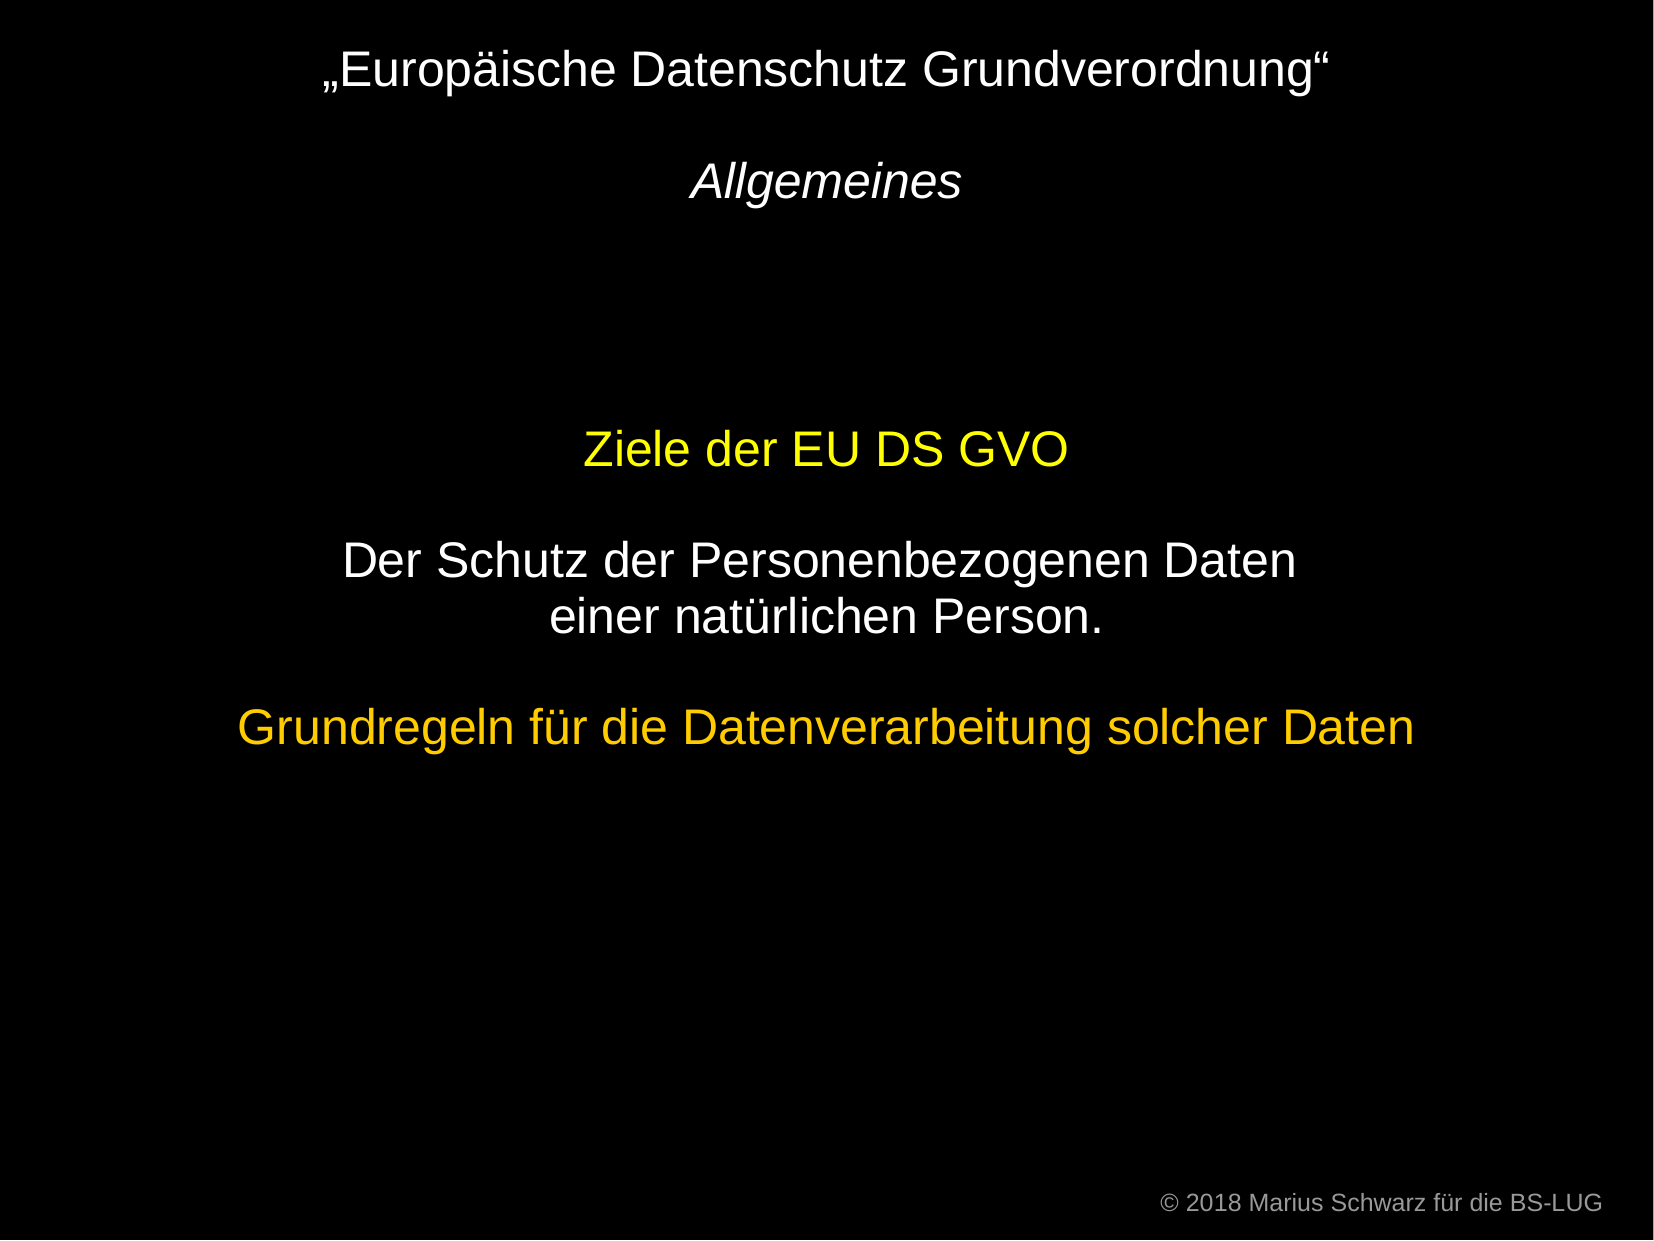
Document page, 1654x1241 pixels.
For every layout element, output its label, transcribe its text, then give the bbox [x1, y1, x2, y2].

text_box © 2018 Marius Schwarz für die BS-LUG [1145, 1181, 1630, 1224]
text_box Ziele der EU DS GVO Der Schutz der Personenbezogenen Daten einer natürlichen Person. Grundregeln für die Datenverarbeitung solcher Daten [82, 290, 1571, 1109]
title „Europäische Datenschutz Grundverordnung“ Allgemeines [82, 41, 1571, 209]
